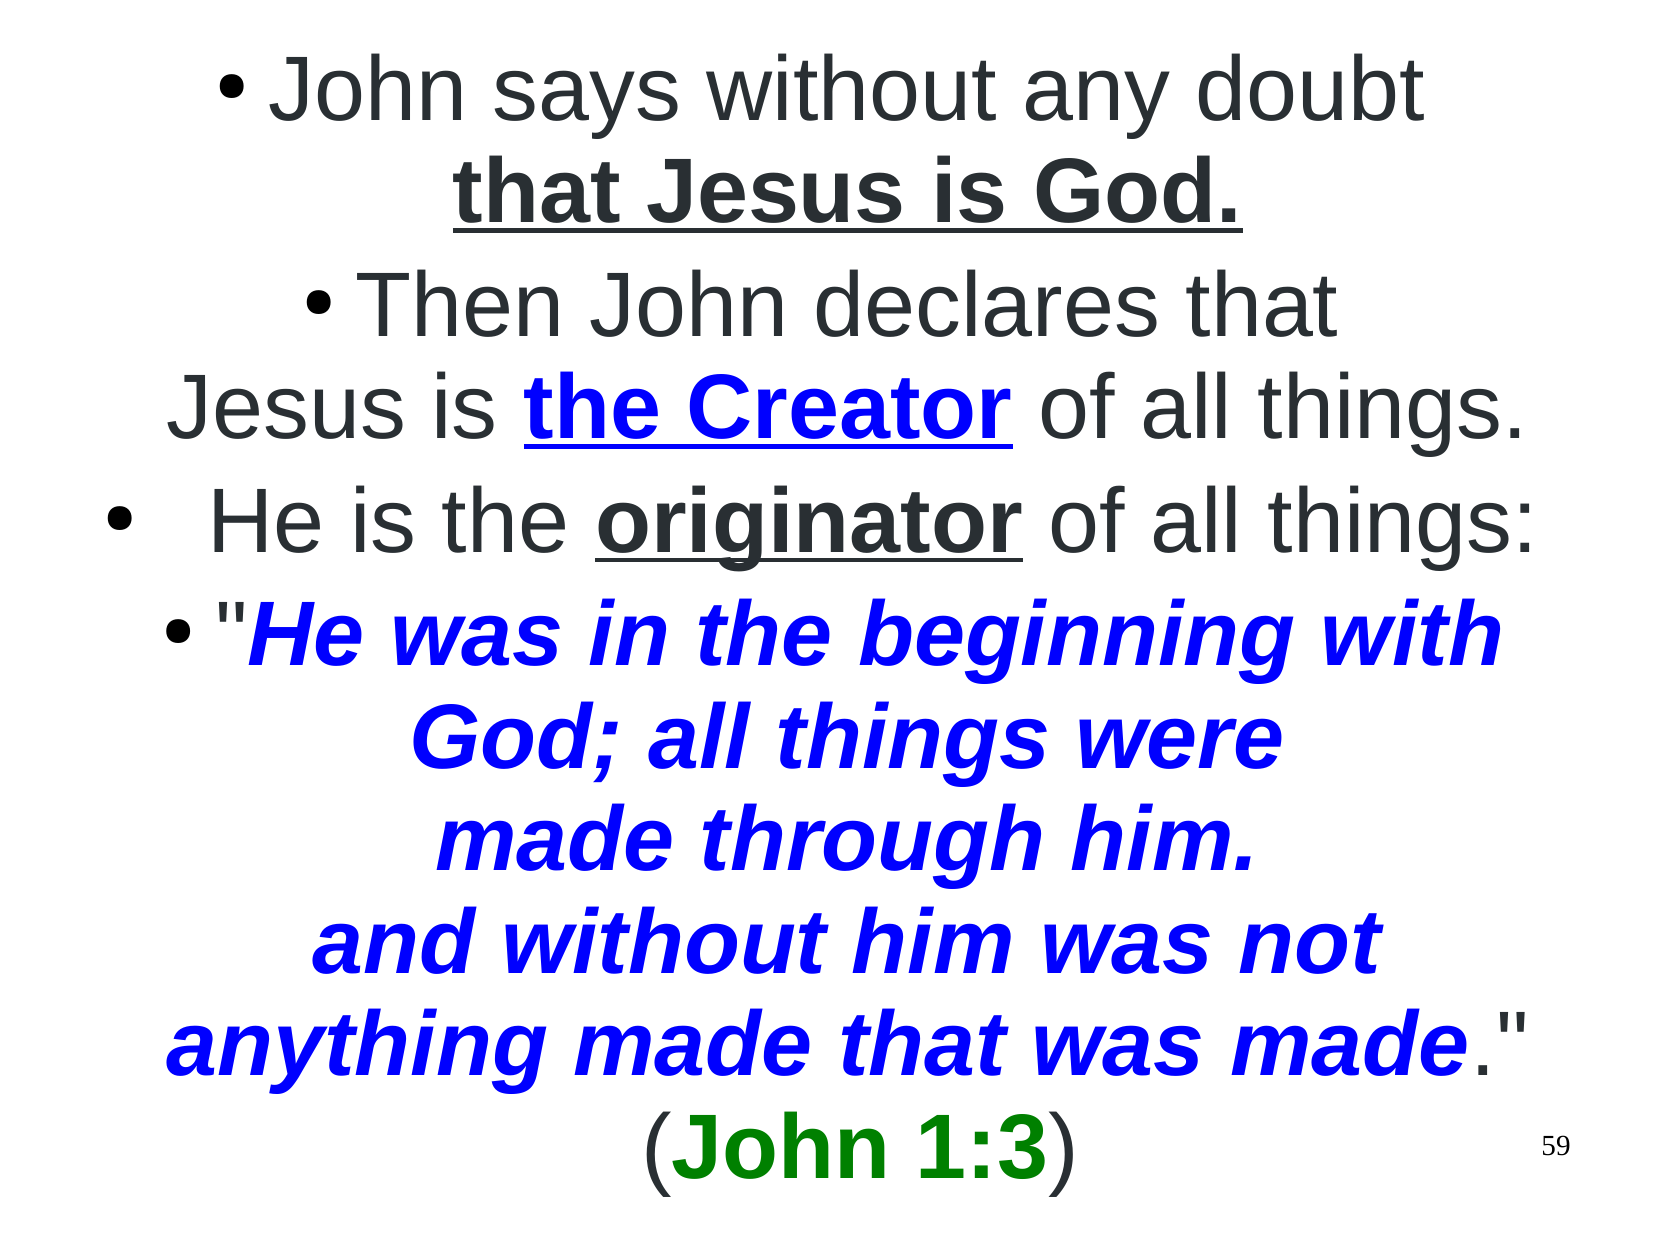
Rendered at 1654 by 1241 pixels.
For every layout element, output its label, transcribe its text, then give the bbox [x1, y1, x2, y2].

list John says without any doubt that Jesus is God. Then John declares that Jesus is the Creator of all things. He is the originator of all things: "He was in the beginning with God; all things were made through him. and without him was not anything made that was made." (John 1:3) [37, 37, 1613, 1238]
